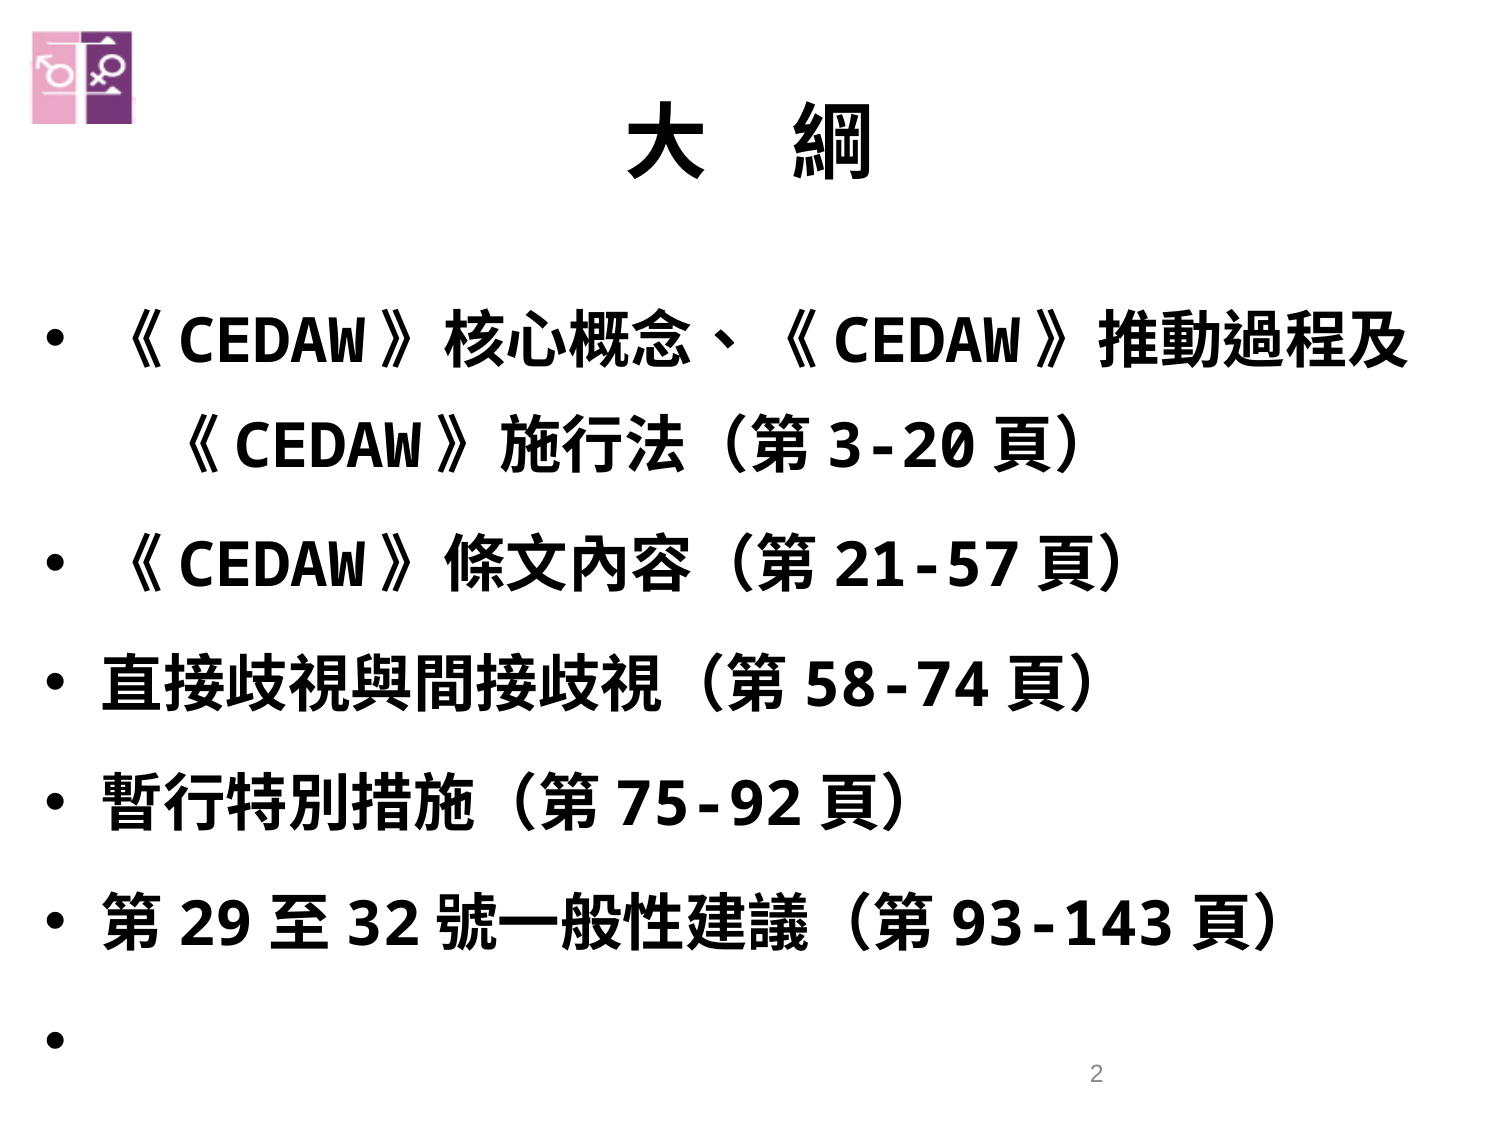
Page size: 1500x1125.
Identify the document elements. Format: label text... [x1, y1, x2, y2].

title 大 綱 [75, 45, 1426, 233]
list 《CEDAW》核心概念、《CEDAW》推動過程及《CEDAW》施行法（第3-20頁） 《CEDAW》條文內容（第21-57頁） 直接歧視與間接歧視（第58-74頁） 暫行特別措施（第75-92頁） 第29至32號一般性建議（第93-143頁） [29, 262, 1483, 1005]
text_box 2 [1074, 1042, 1426, 1103]
